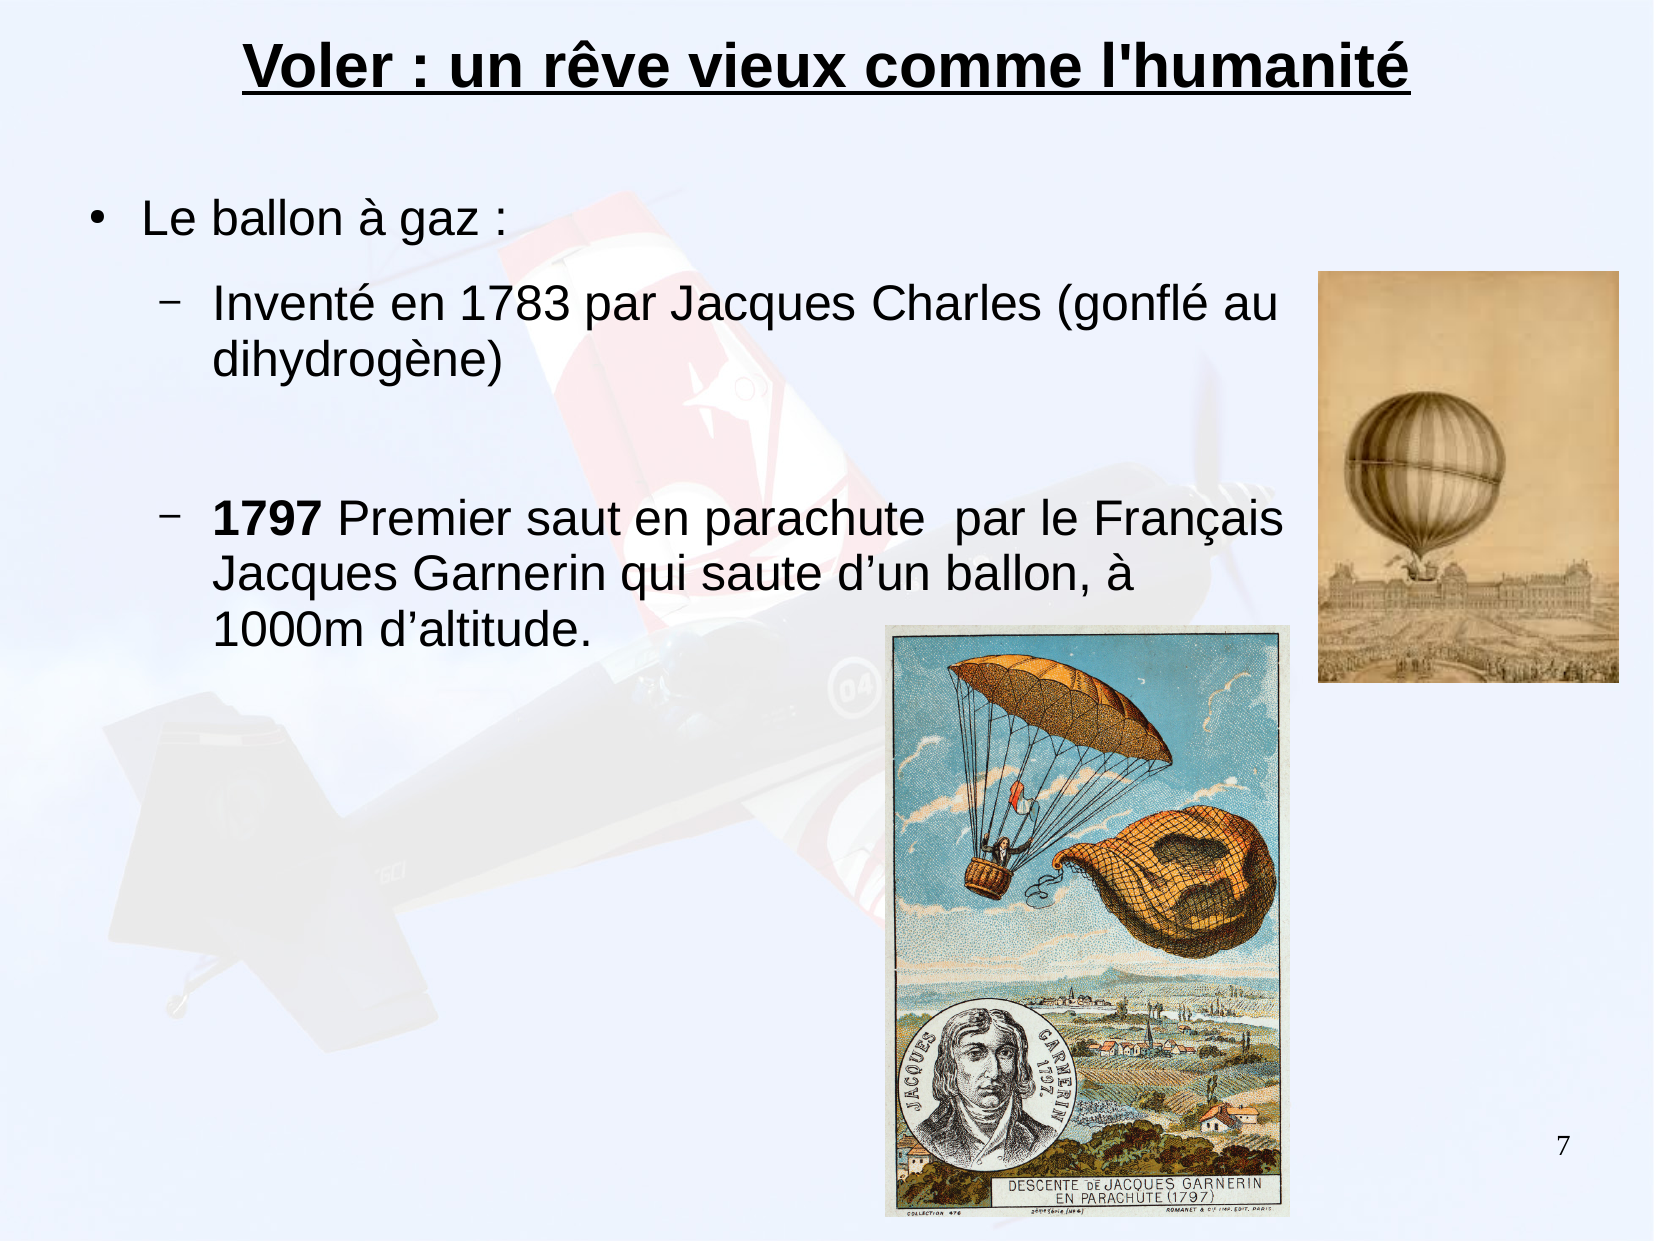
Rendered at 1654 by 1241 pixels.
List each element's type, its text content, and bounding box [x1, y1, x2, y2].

picture [0, 0, 1654, 1241]
list Le ballon à gaz : Inventé en 1783 par Jacques Charles (gonflé au dihydrogène) 1797 Premier saut en parachute par le Français Jacques Garnerin qui saute d’un ballon, à 1000m d’altitude. [70, 190, 1288, 910]
title Voler : un rêve vieux comme l'humanité [82, 31, 1571, 101]
